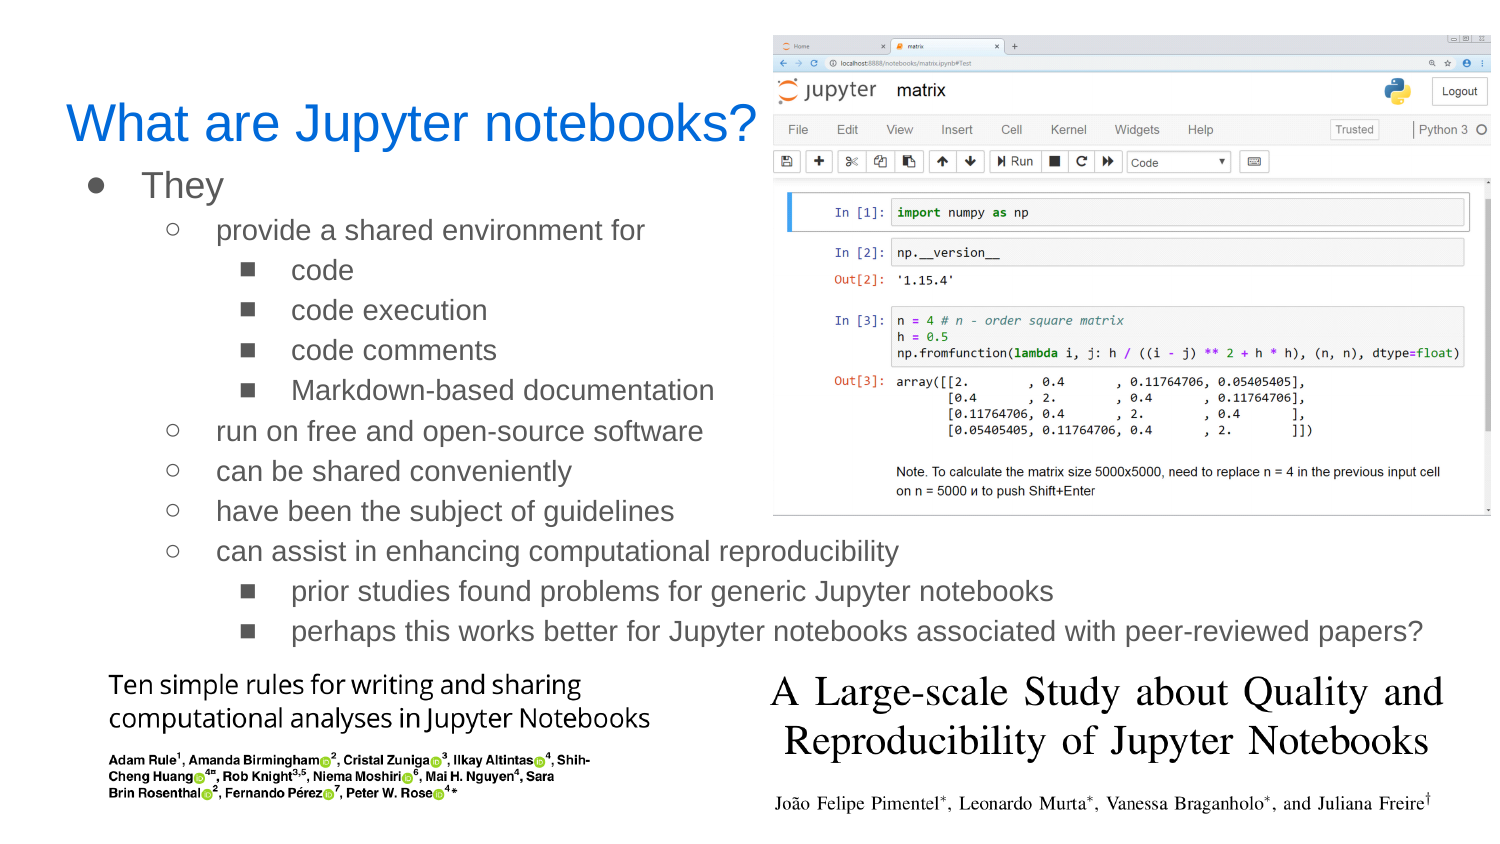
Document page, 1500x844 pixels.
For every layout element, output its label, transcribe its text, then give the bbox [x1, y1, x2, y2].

picture [766, 669, 1450, 815]
title What are Jupyter notebooks? [51, 72, 773, 139]
picture [773, 35, 1491, 516]
picture [105, 665, 657, 811]
list They provide a shared environment for code code execution code comments Markdown-based documentation run on free and open-source software can be shared conveniently have been the subject of guidelines can assist in enhancing computational reproducibility prior studies found problems for generic Jupyter notebooks perhaps this works better for Jupyter notebooks associated with peer-reviewed papers? [51, 139, 773, 361]
